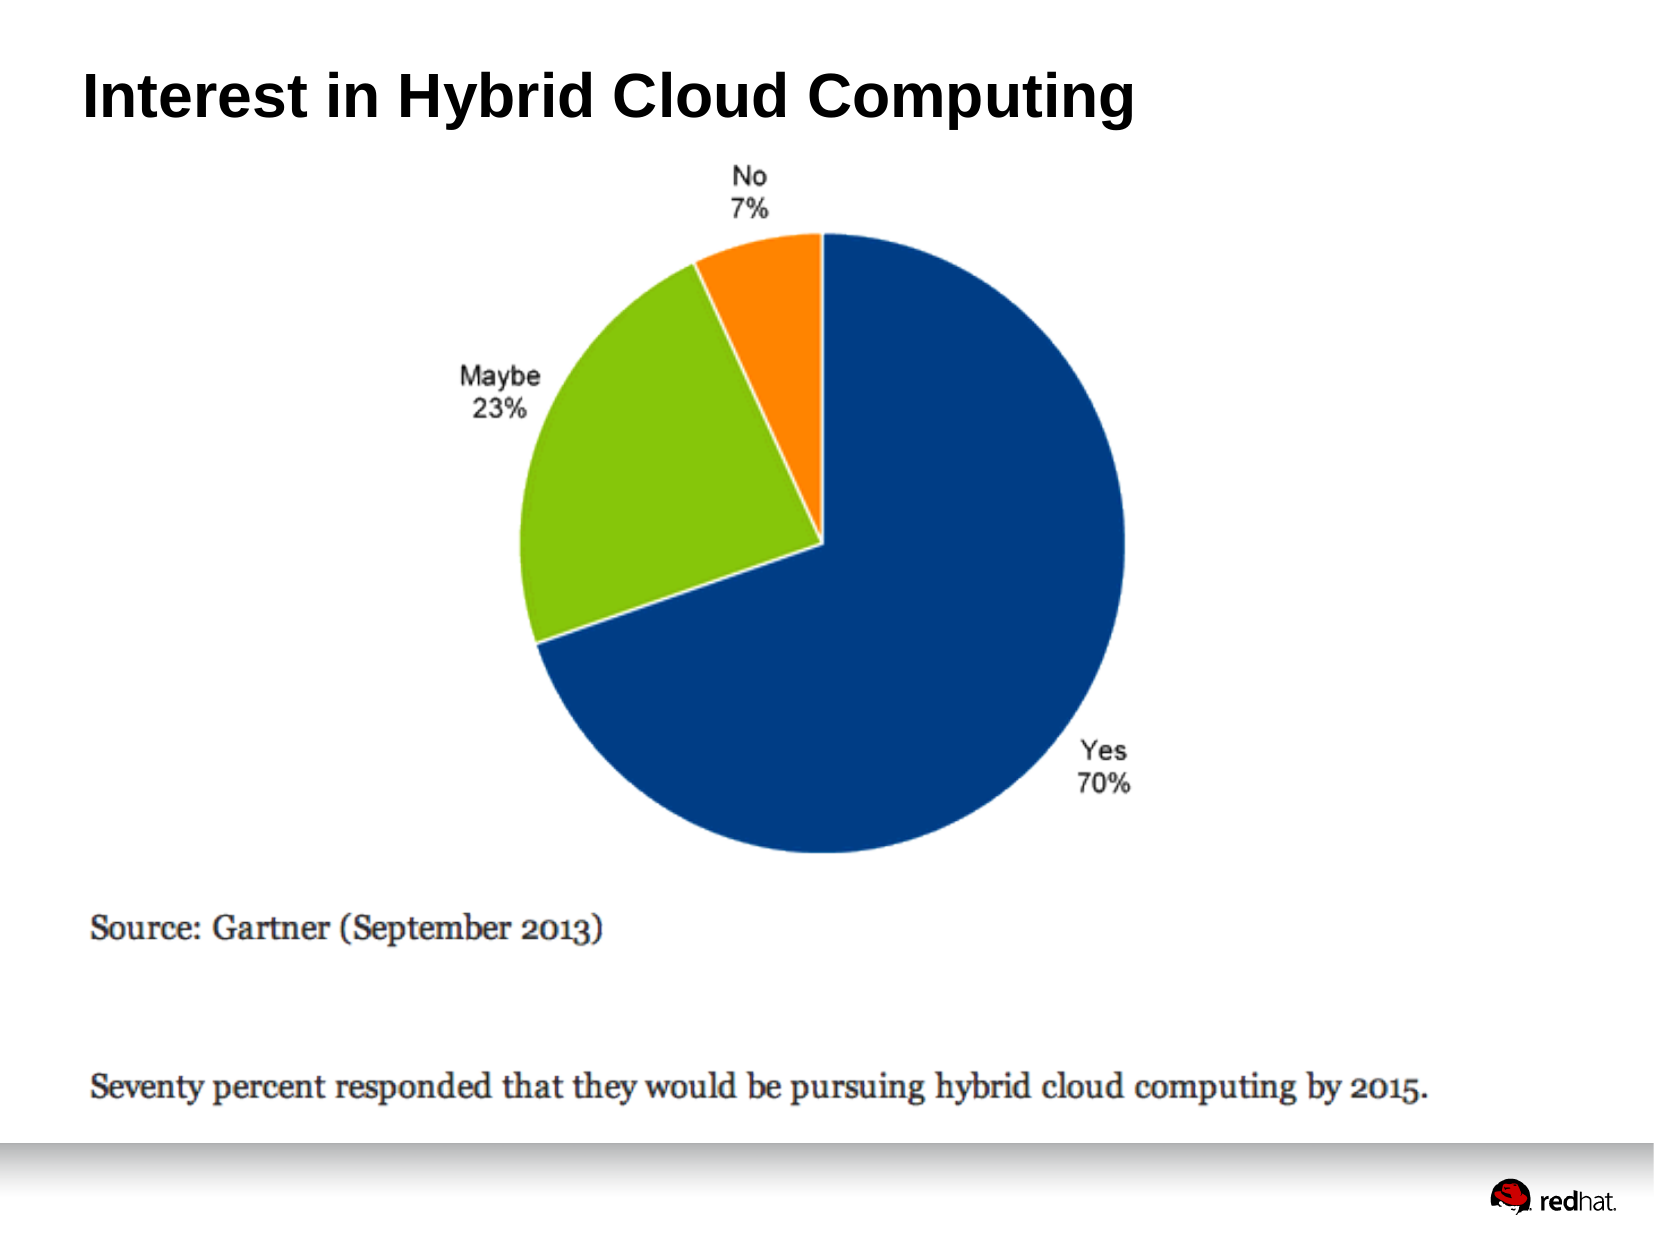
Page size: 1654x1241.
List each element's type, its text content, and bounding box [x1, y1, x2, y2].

picture [0, 1143, 1654, 1241]
picture [52, 145, 1604, 1126]
title Interest in Hybrid Cloud Computing [82, 9, 1430, 145]
